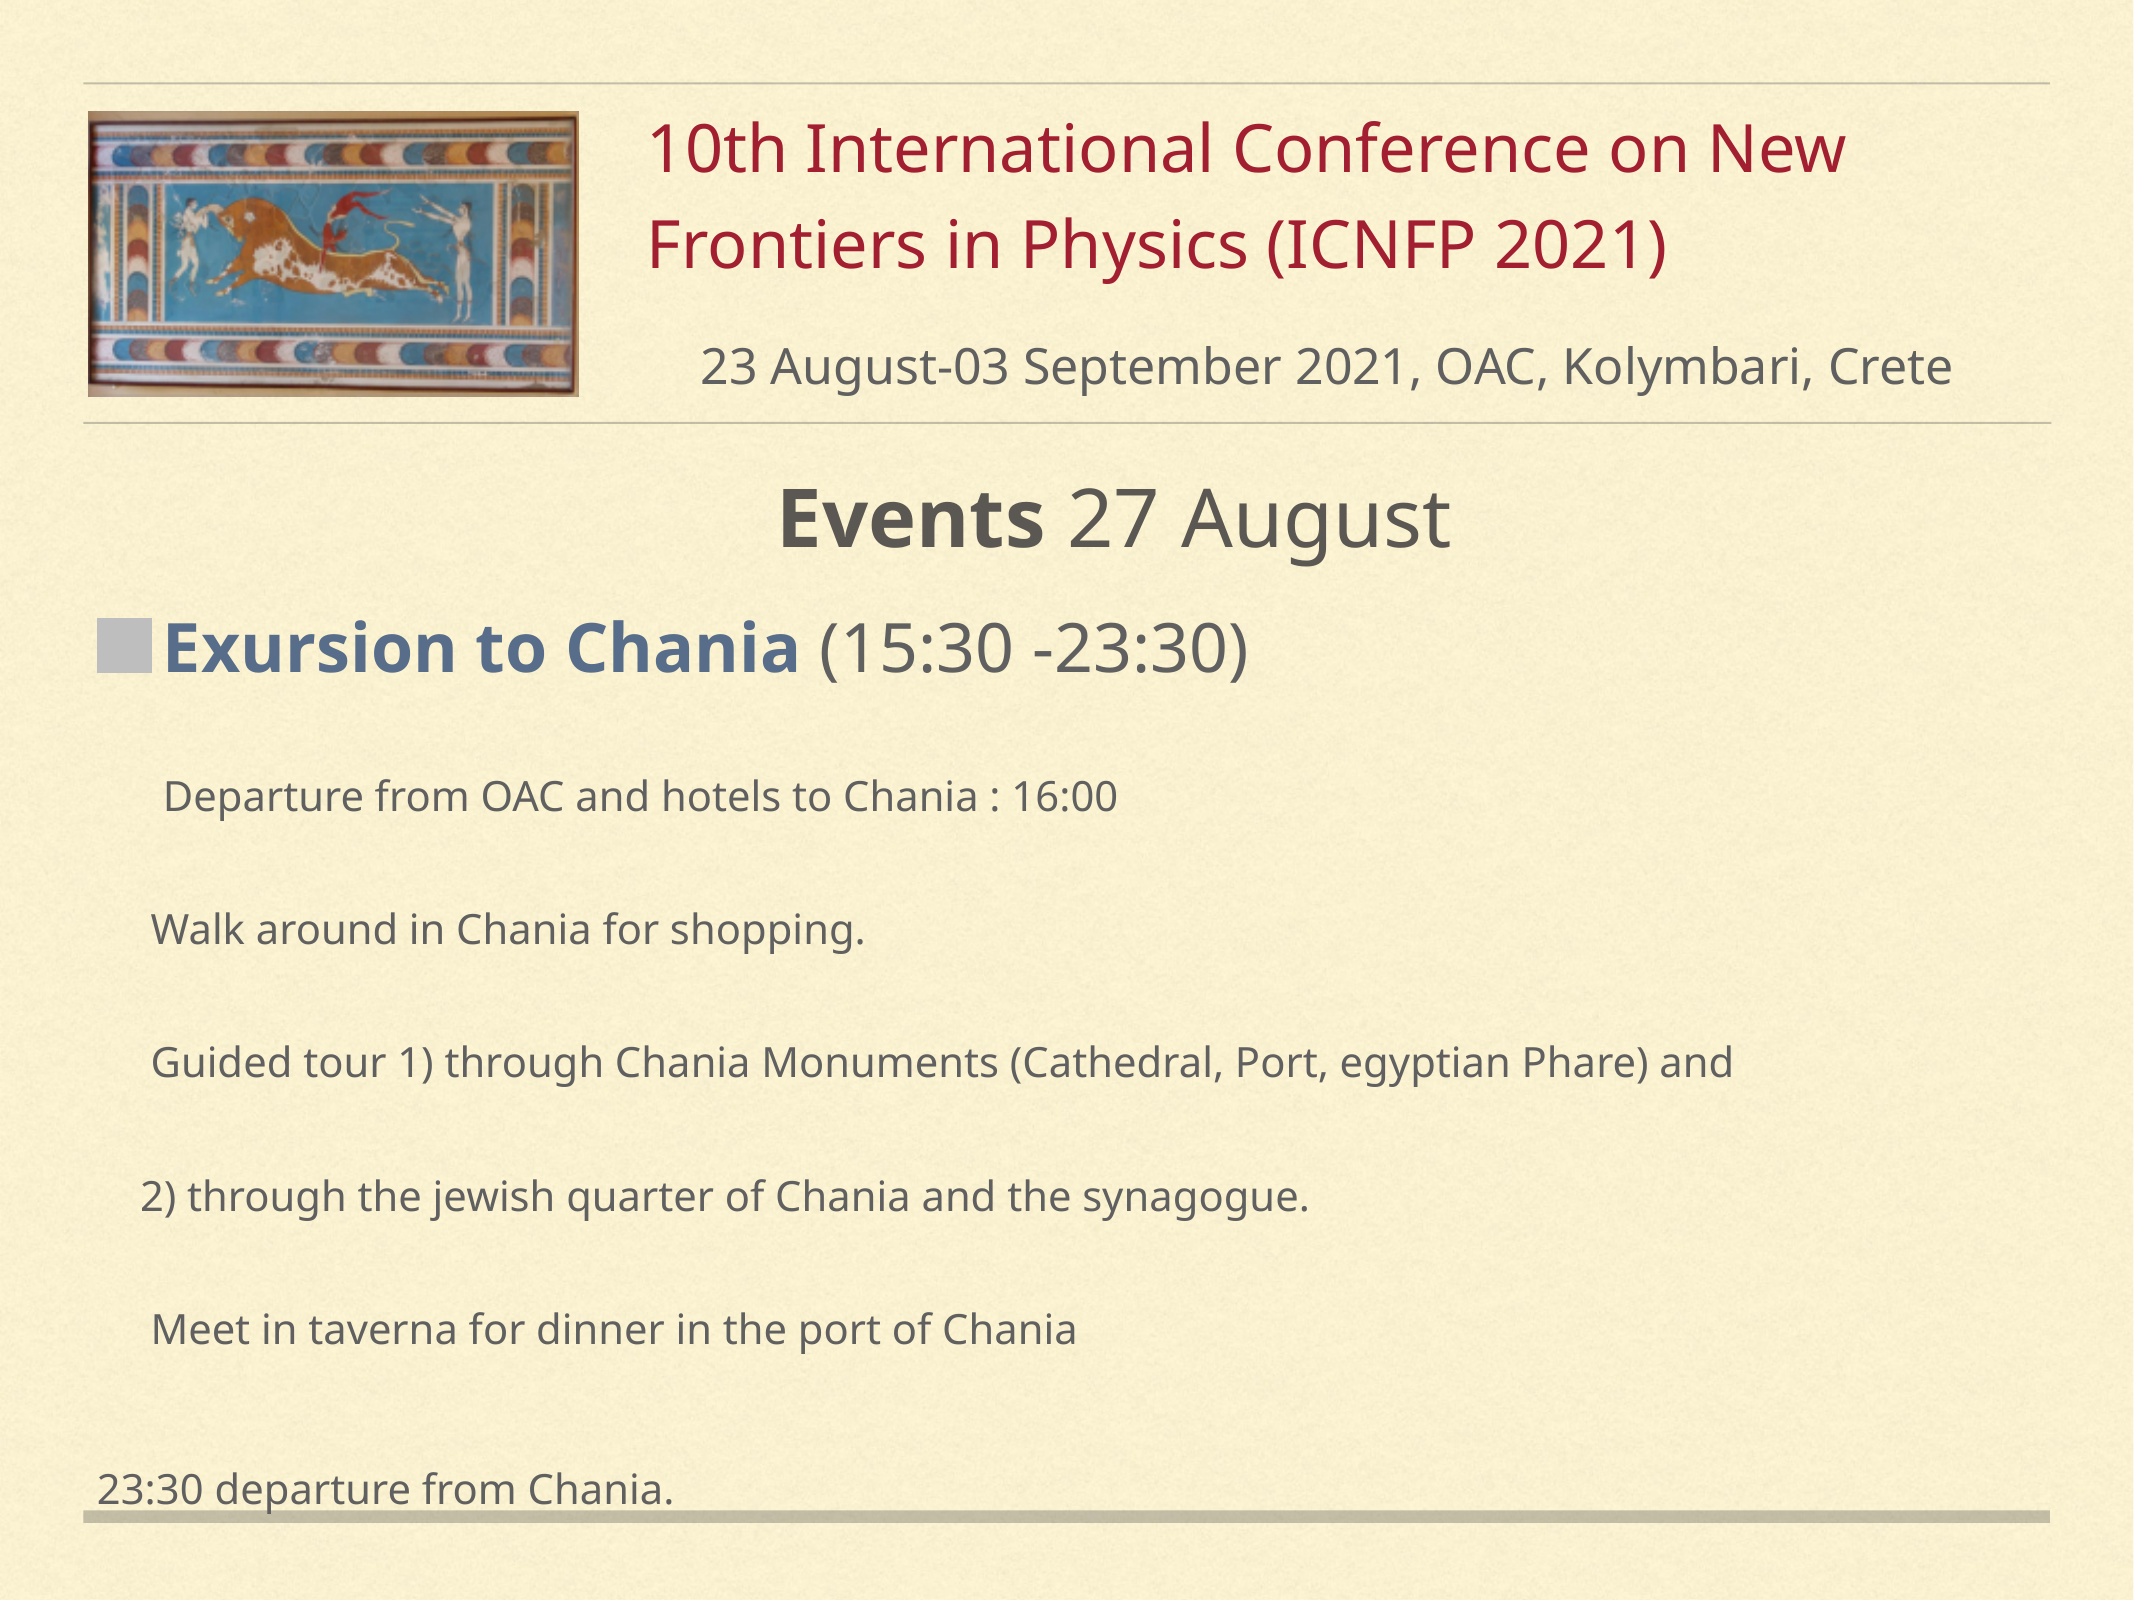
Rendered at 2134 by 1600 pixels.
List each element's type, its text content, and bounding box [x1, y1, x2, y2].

text_box Events 27 August [449, 457, 1801, 572]
list Exursion to Chania (15:30 -23:30) Departure from OAC and hotels to Chania : 16:00 Walk around in Chania for shopping. Guided tour 1) through Chania Monuments (Cathedral, Port, egyptian Phare) and 2) through the jewish quarter of Chania and the synagogue. Meet in taverna for dinner in the port of Chania 23:30 departure from Chania. [88, 596, 2045, 1280]
picture [0, 0, 2134, 1600]
text_box 23 August-03 September 2021, OAC, Kolymbari, Crete [520, 326, 2134, 403]
title 10th International Conference on New Frontiers in Physics (ICNFP 2021) [638, 66, 2130, 305]
